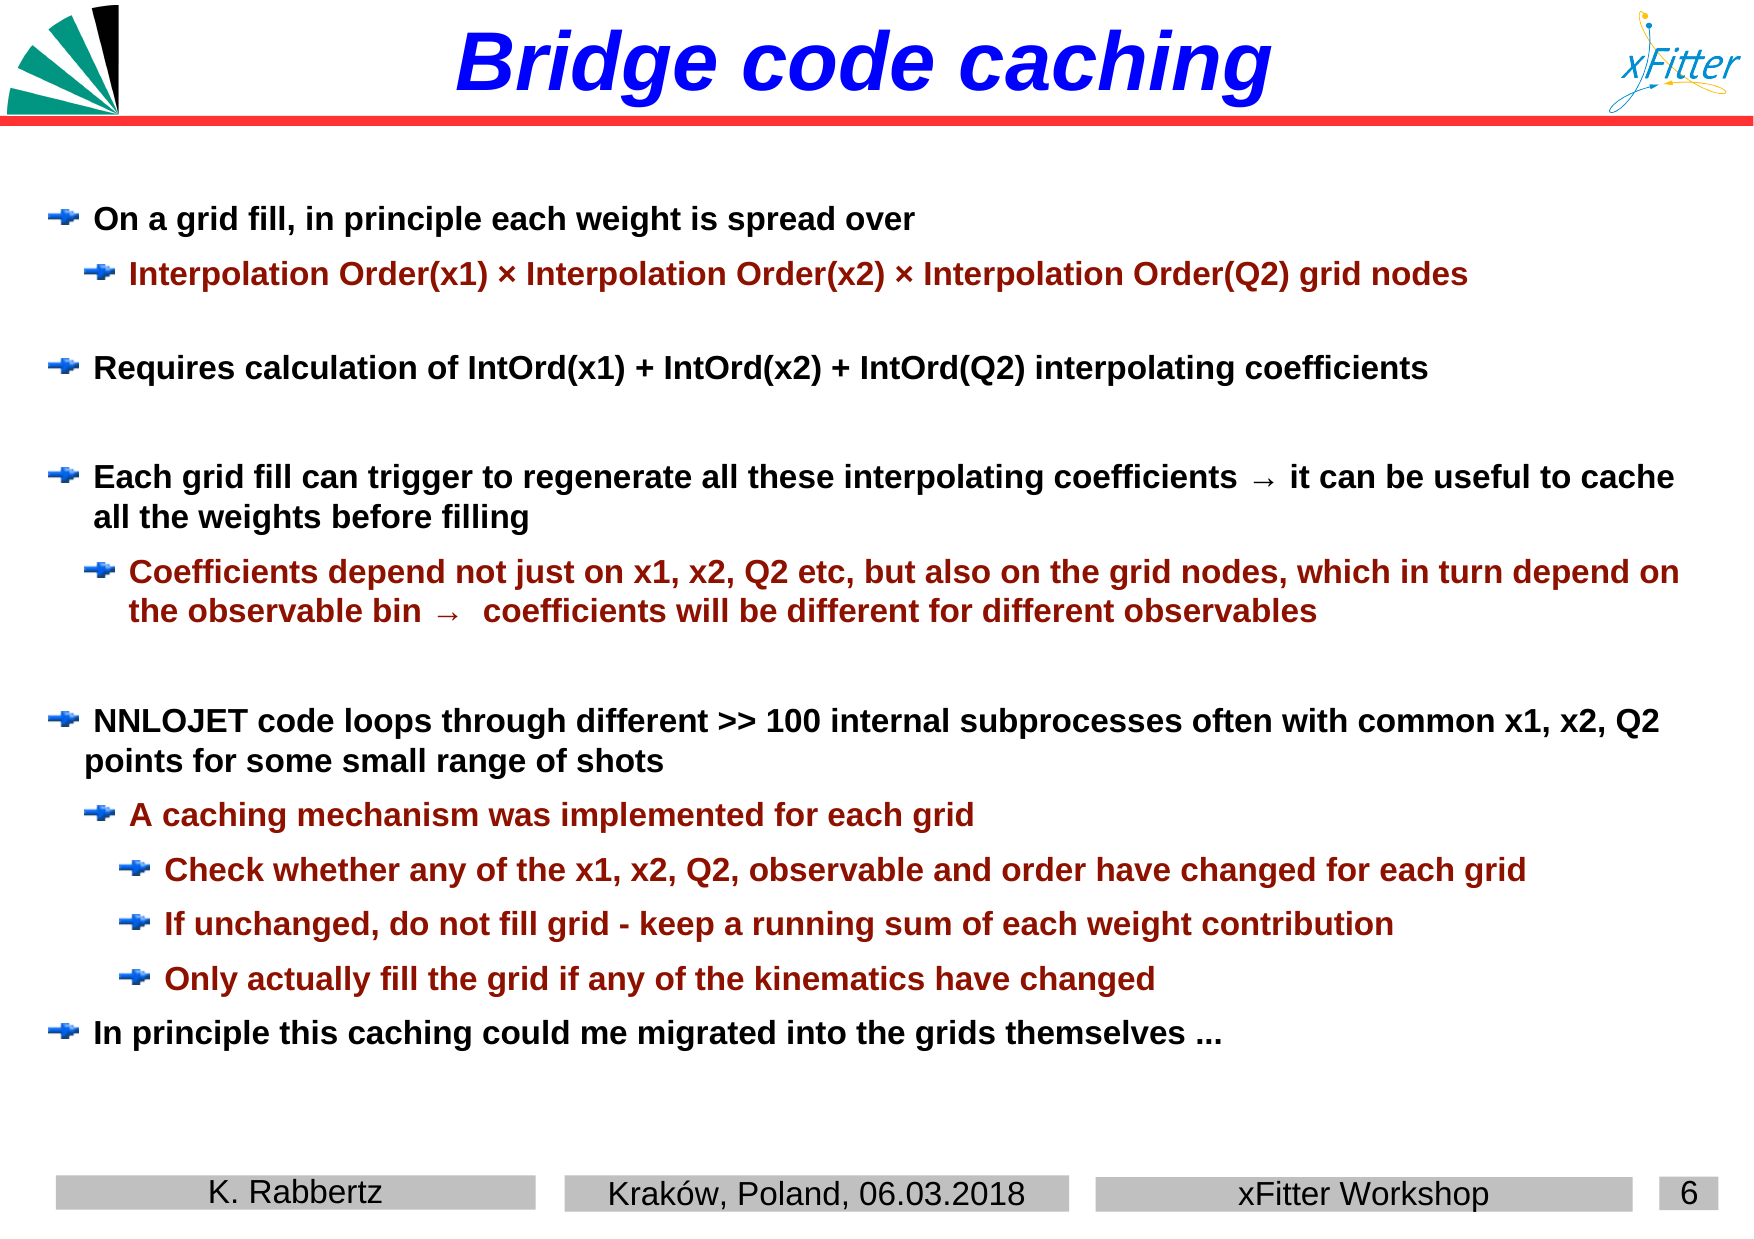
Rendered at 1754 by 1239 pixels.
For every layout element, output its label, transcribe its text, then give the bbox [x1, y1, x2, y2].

picture [7, 5, 119, 116]
title Bridge code caching [123, 0, 1606, 114]
picture [1609, 11, 1741, 113]
list On a grid fill, in principle each weight is spread over Interpolation Order(x1) × Interpolation Order(x2) × Interpolation Order(Q2) grid nodes Requires calculation of IntOrd(x1) + IntOrd(x2) + IntOrd(Q2) interpolating coefficients Each grid fill can trigger to regenerate all these interpolating coefficients → it can be useful to cache all the weights before filling Coefficients depend not just on x1, x2, Q2 etc, but also on the grid nodes, which in turn depend on the observable bin → coefficients will be different for different observables NNLOJET code loops through different >> 100 internal subprocesses often with common x1, x2, Q2 points for some small range of shots A caching mechanism was implemented for each grid Check whether any of the x1, x2, Q2, observable and order have changed for each grid If unchanged, do not fill grid - keep a running sum of each weight contribution Only actually fill the grid if any of the kinematics have changed In principle this caching could me migrated into the grids themselves ... [48, 197, 1710, 1095]
